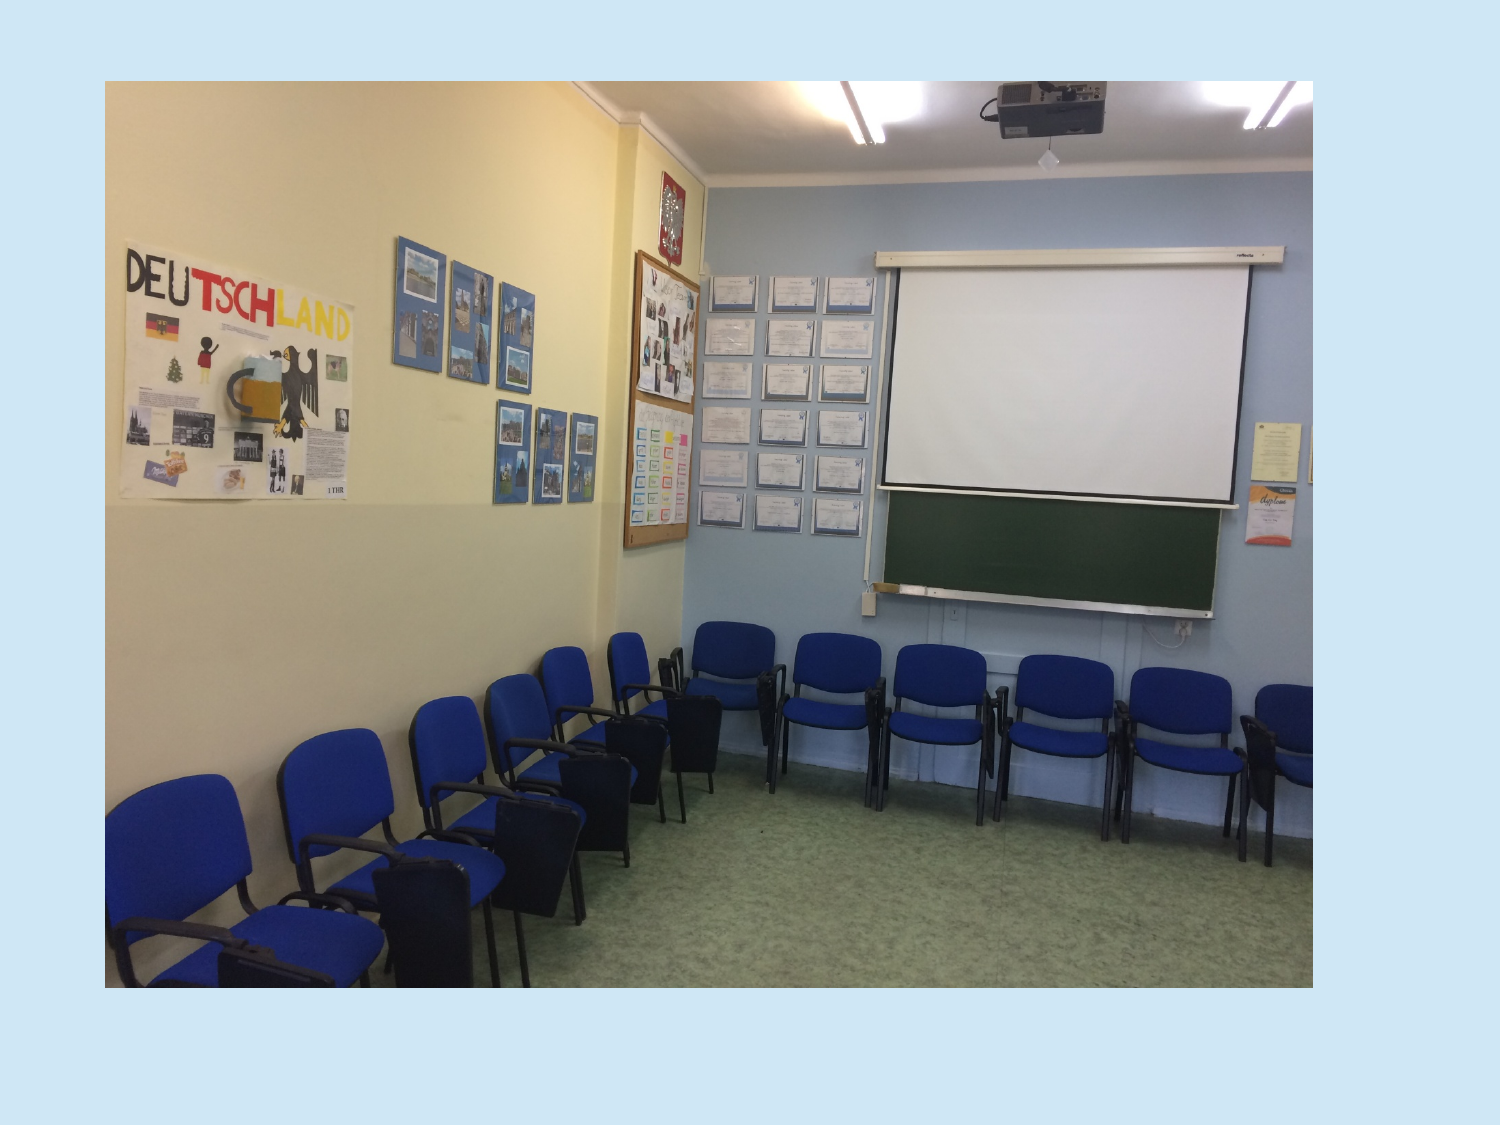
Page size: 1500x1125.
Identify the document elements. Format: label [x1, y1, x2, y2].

picture [105, 81, 1313, 988]
